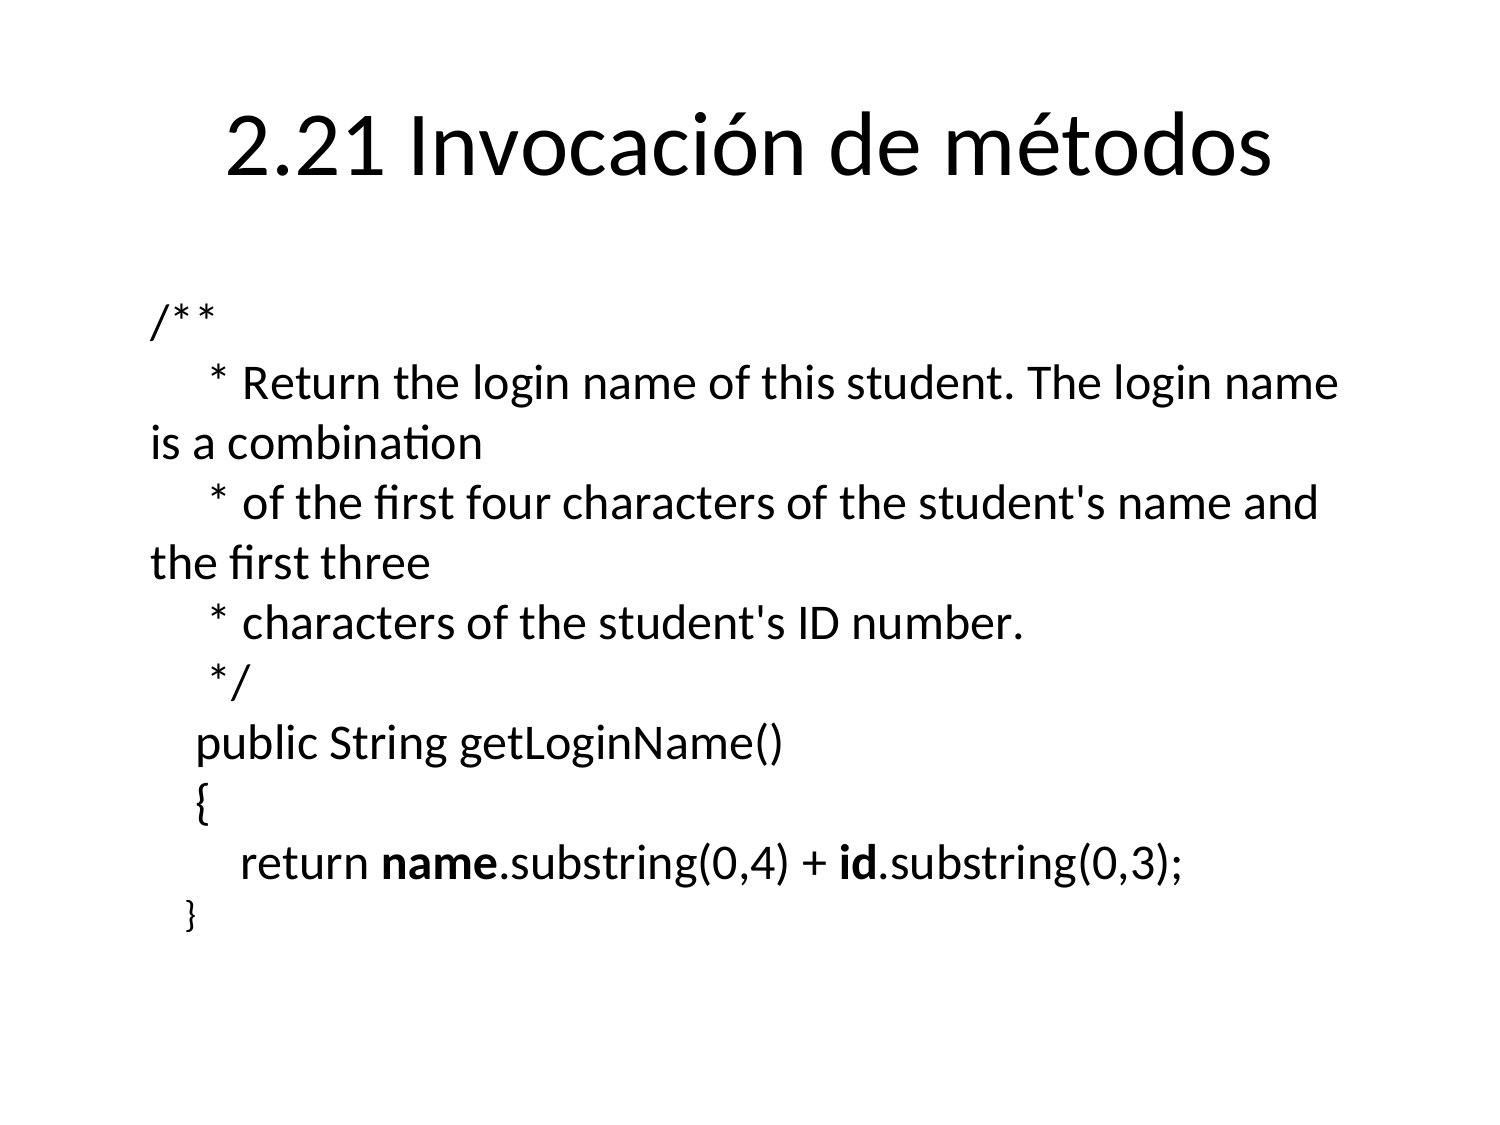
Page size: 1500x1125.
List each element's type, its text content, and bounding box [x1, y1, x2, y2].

title 2.21 Invocación de métodos [75, 45, 1426, 233]
text_box /** * Return the login name of this student. The login name is a combination * of the first four characters of the student's name and the first three * characters of the student's ID number. */ public String getLoginName() { return name.substring(0,4) + id.substring(0,3); } [135, 282, 1388, 943]
